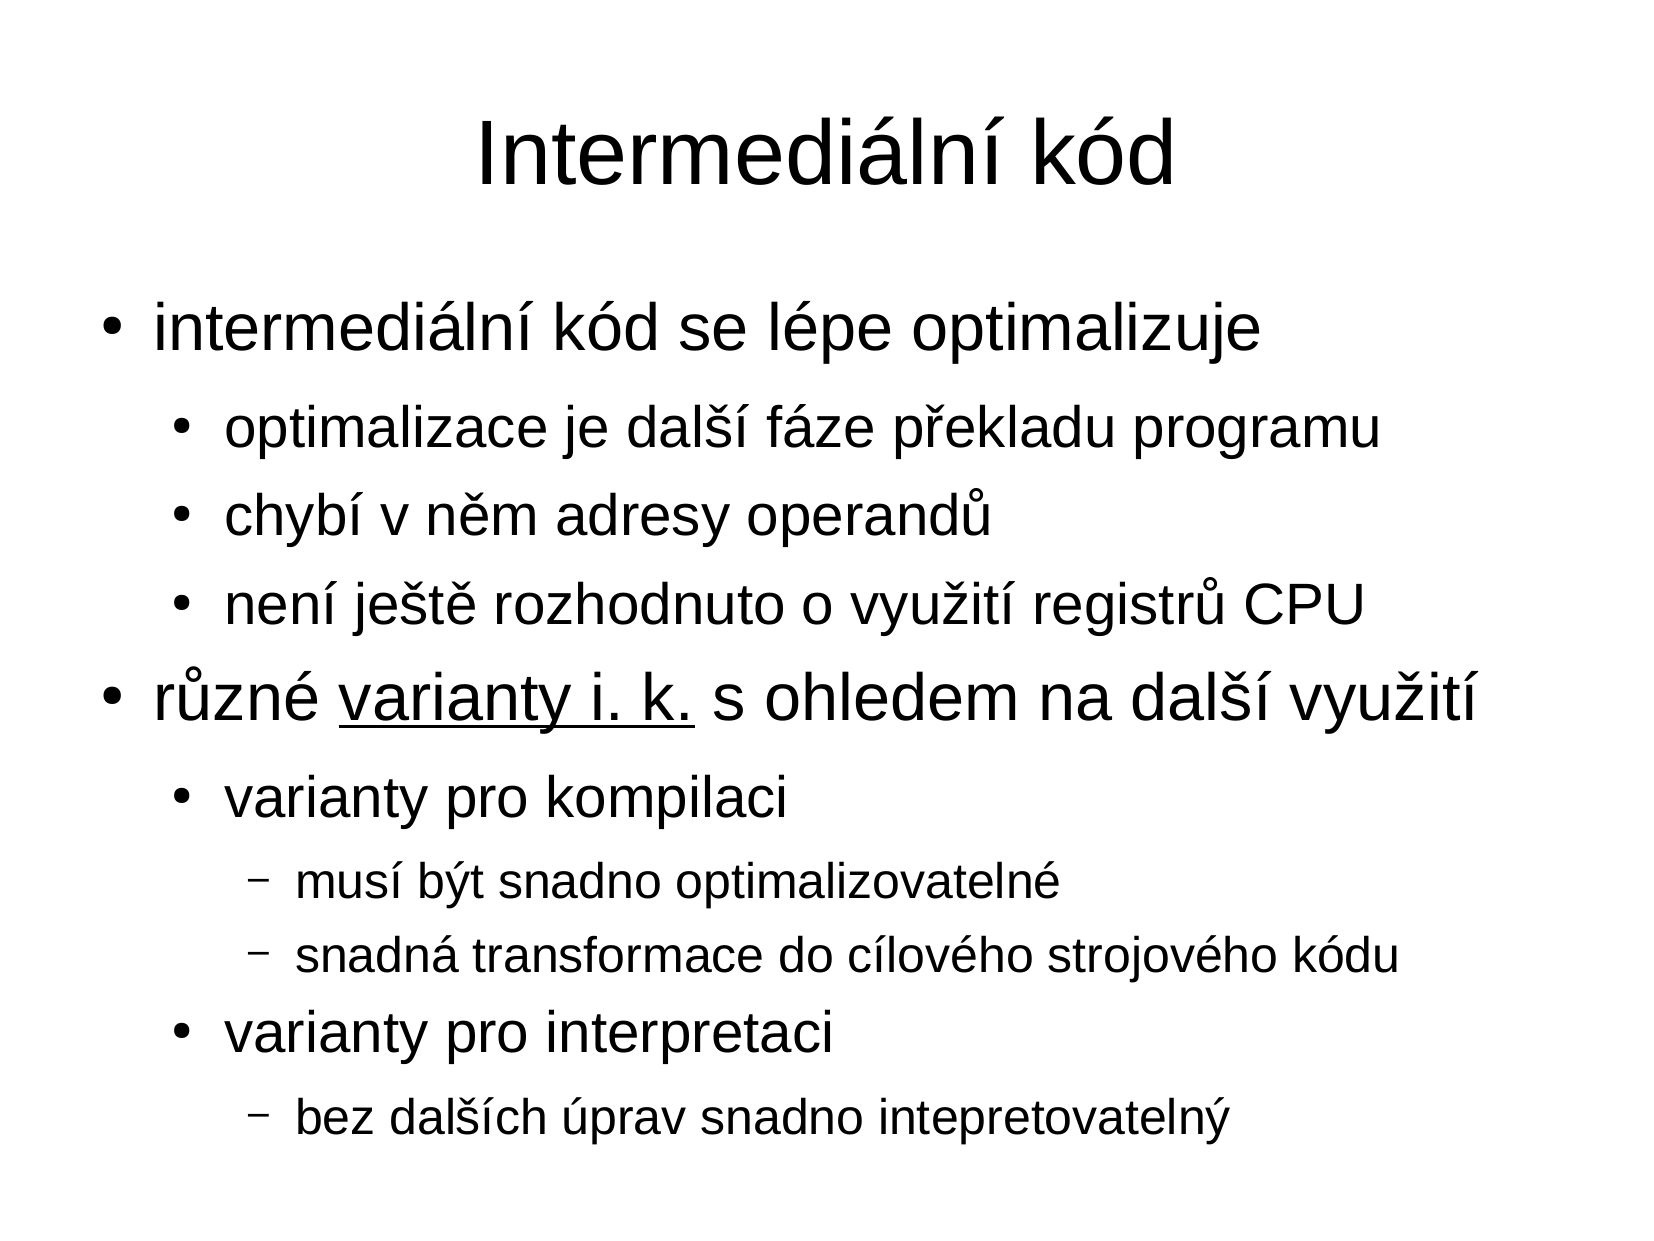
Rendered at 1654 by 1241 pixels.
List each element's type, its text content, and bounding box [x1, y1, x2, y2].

list intermediální kód se lépe optimalizuje optimalizace je další fáze překladu programu chybí v něm adresy operandů není ještě rozhodnuto o využití registrů CPU různé varianty i. k. s ohledem na další využití varianty pro kompilaci musí být snadno optimalizovatelné snadná transformace do cílového strojového kódu varianty pro interpretaci bez dalších úprav snadno intepretovatelný [82, 290, 1571, 1144]
title Intermediální kód [82, 56, 1571, 250]
